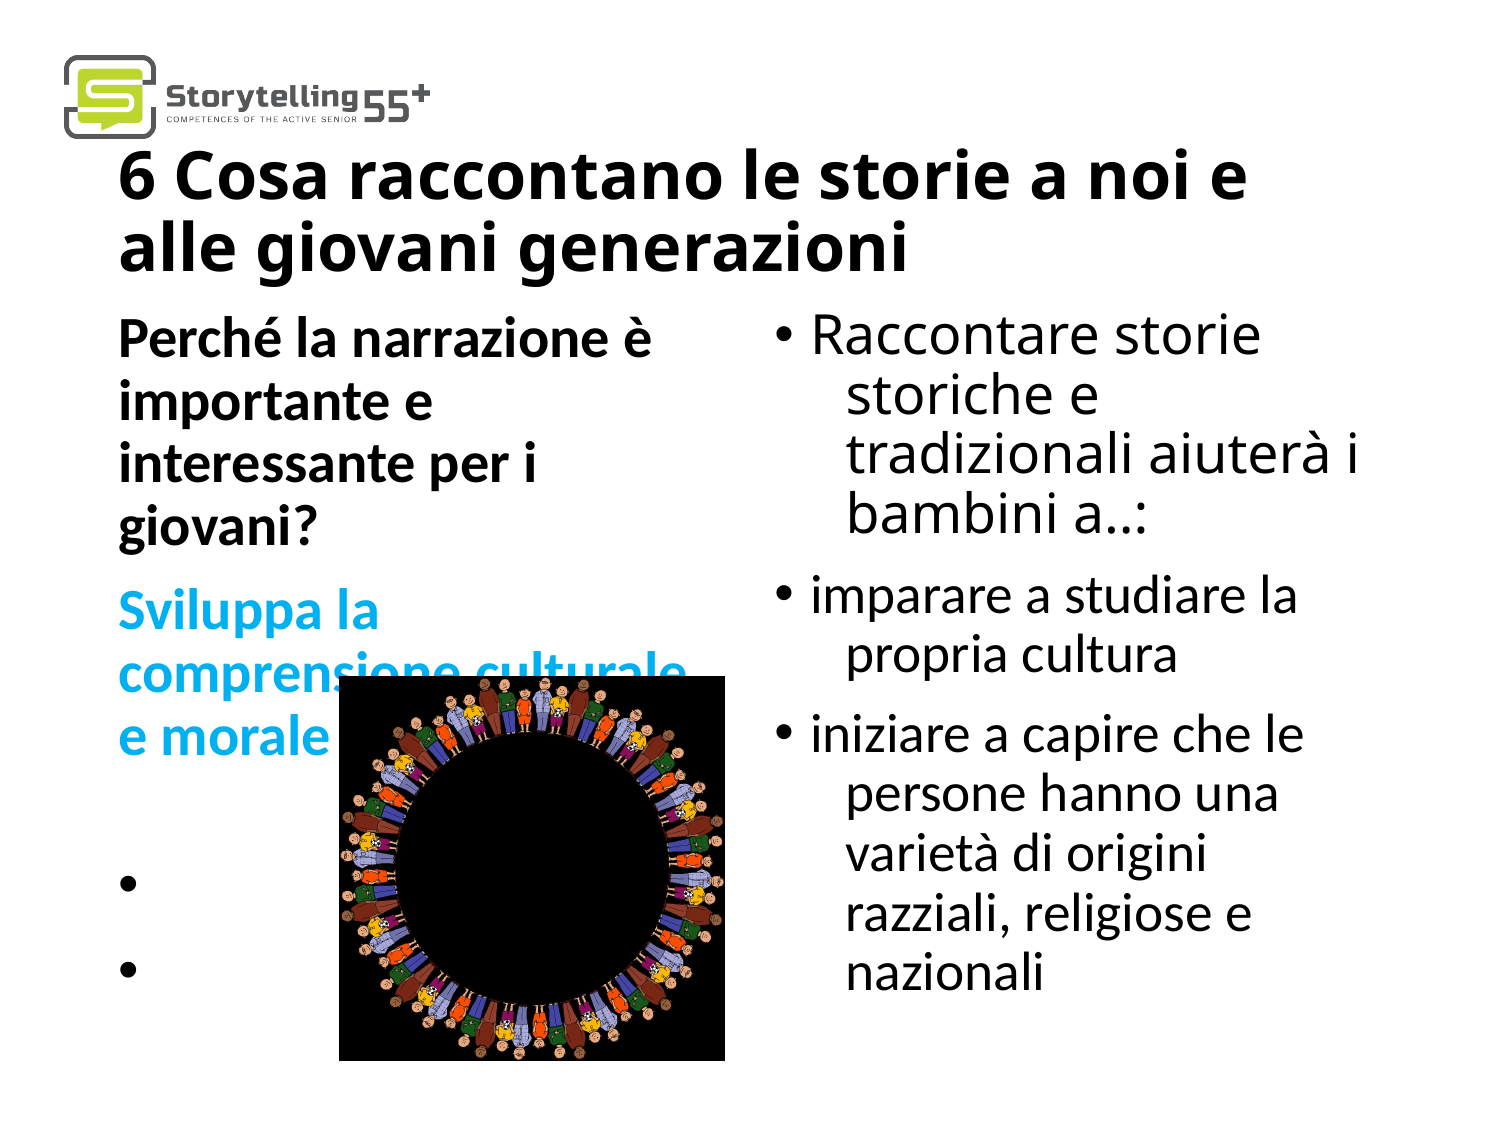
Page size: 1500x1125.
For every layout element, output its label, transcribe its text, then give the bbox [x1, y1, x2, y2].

picture [339, 676, 725, 1061]
title 6 Cosa raccontano le storie a noi e alle giovani generazioni [103, 127, 1397, 300]
list Perché la narrazione è importante e interessante per i giovani? Sviluppa la comprensione culturale e morale del bambino. [103, 299, 741, 1014]
list Raccontare storie storiche e tradizionali aiuterà i bambini a..: imparare a studiare la propria cultura iniziare a capire che le persone hanno una varietà di origini razziali, religiose e nazionali [759, 299, 1397, 1014]
picture [64, 55, 430, 139]
